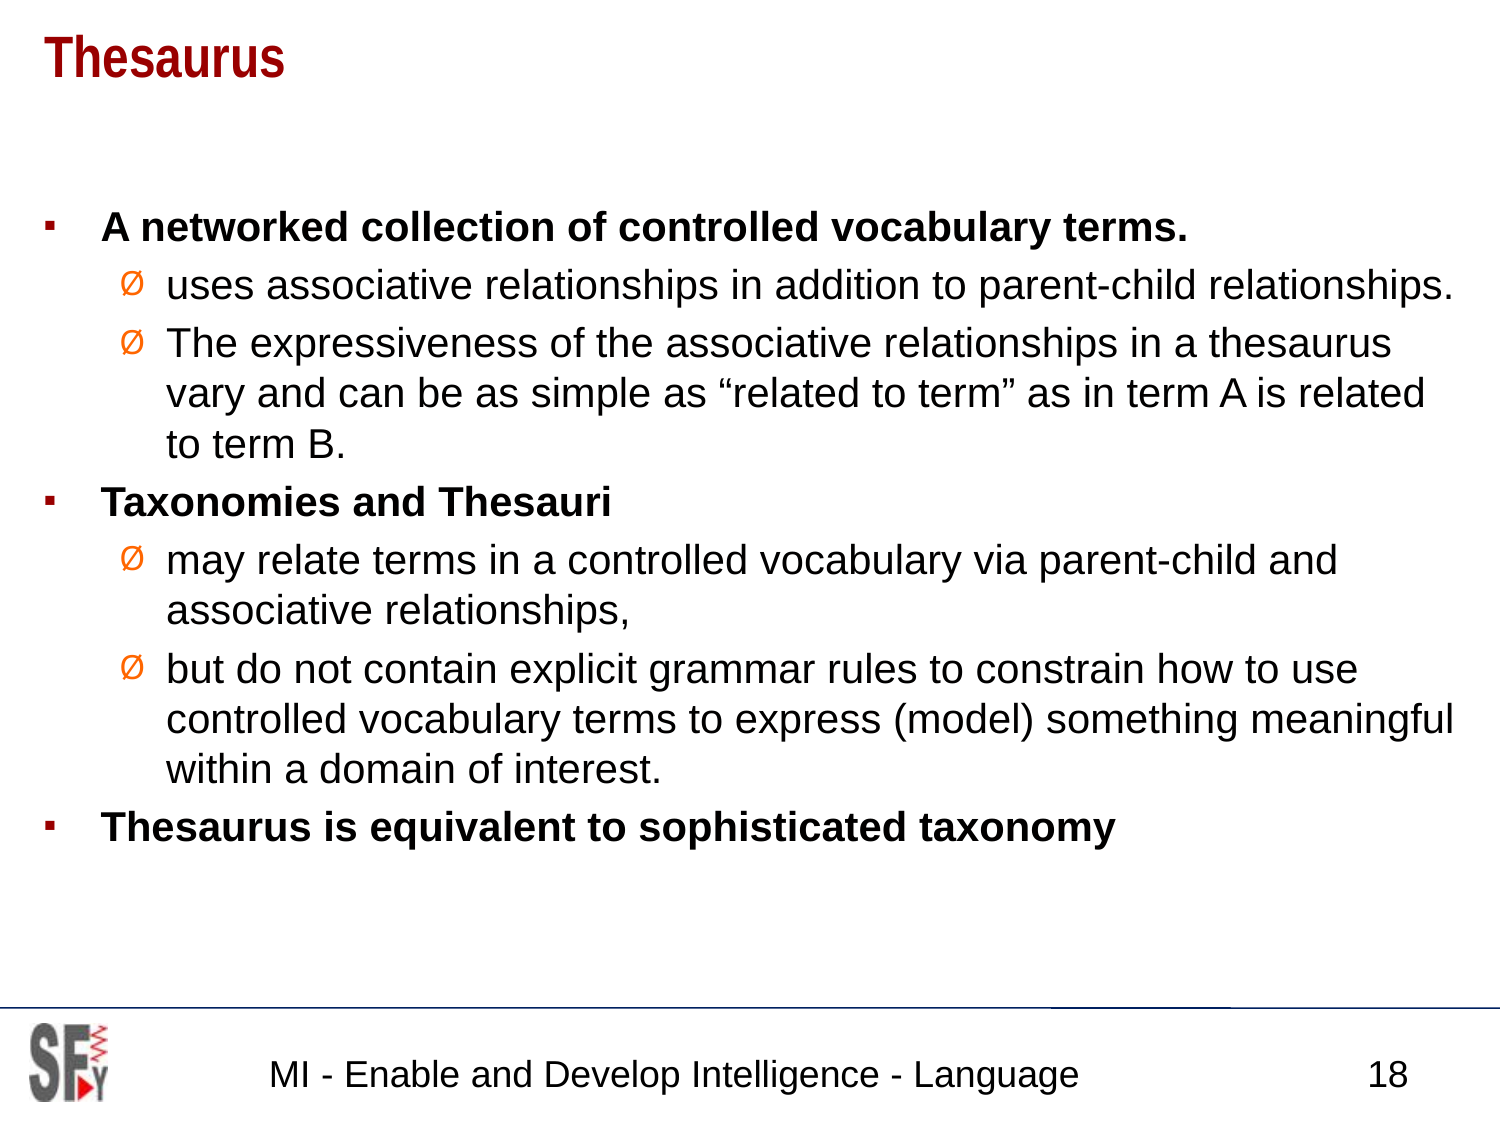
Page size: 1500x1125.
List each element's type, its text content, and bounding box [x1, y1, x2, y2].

slide_number <numéro> [1352, 1034, 1490, 1103]
footer MI - Enable and Develop Intelligence - Language [253, 1034, 1336, 1103]
picture [29, 1023, 108, 1102]
list A networked collection of controlled vocabulary terms. uses associative relationships in addition to parent-child relationships. The expressiveness of the associative relationships in a thesaurus vary and can be as simple as “related to term” as in term A is related to term B. Taxonomies and Thesauri may relate terms in a controlled vocabulary via parent-child and associative relationships, but do not contain explicit grammar rules to constrain how to use controlled vocabulary terms to express (model) something meaningful within a domain of interest. Thesaurus is equivalent to sophisticated taxonomy [29, 184, 1471, 988]
title Thesaurus [29, 12, 1471, 138]
